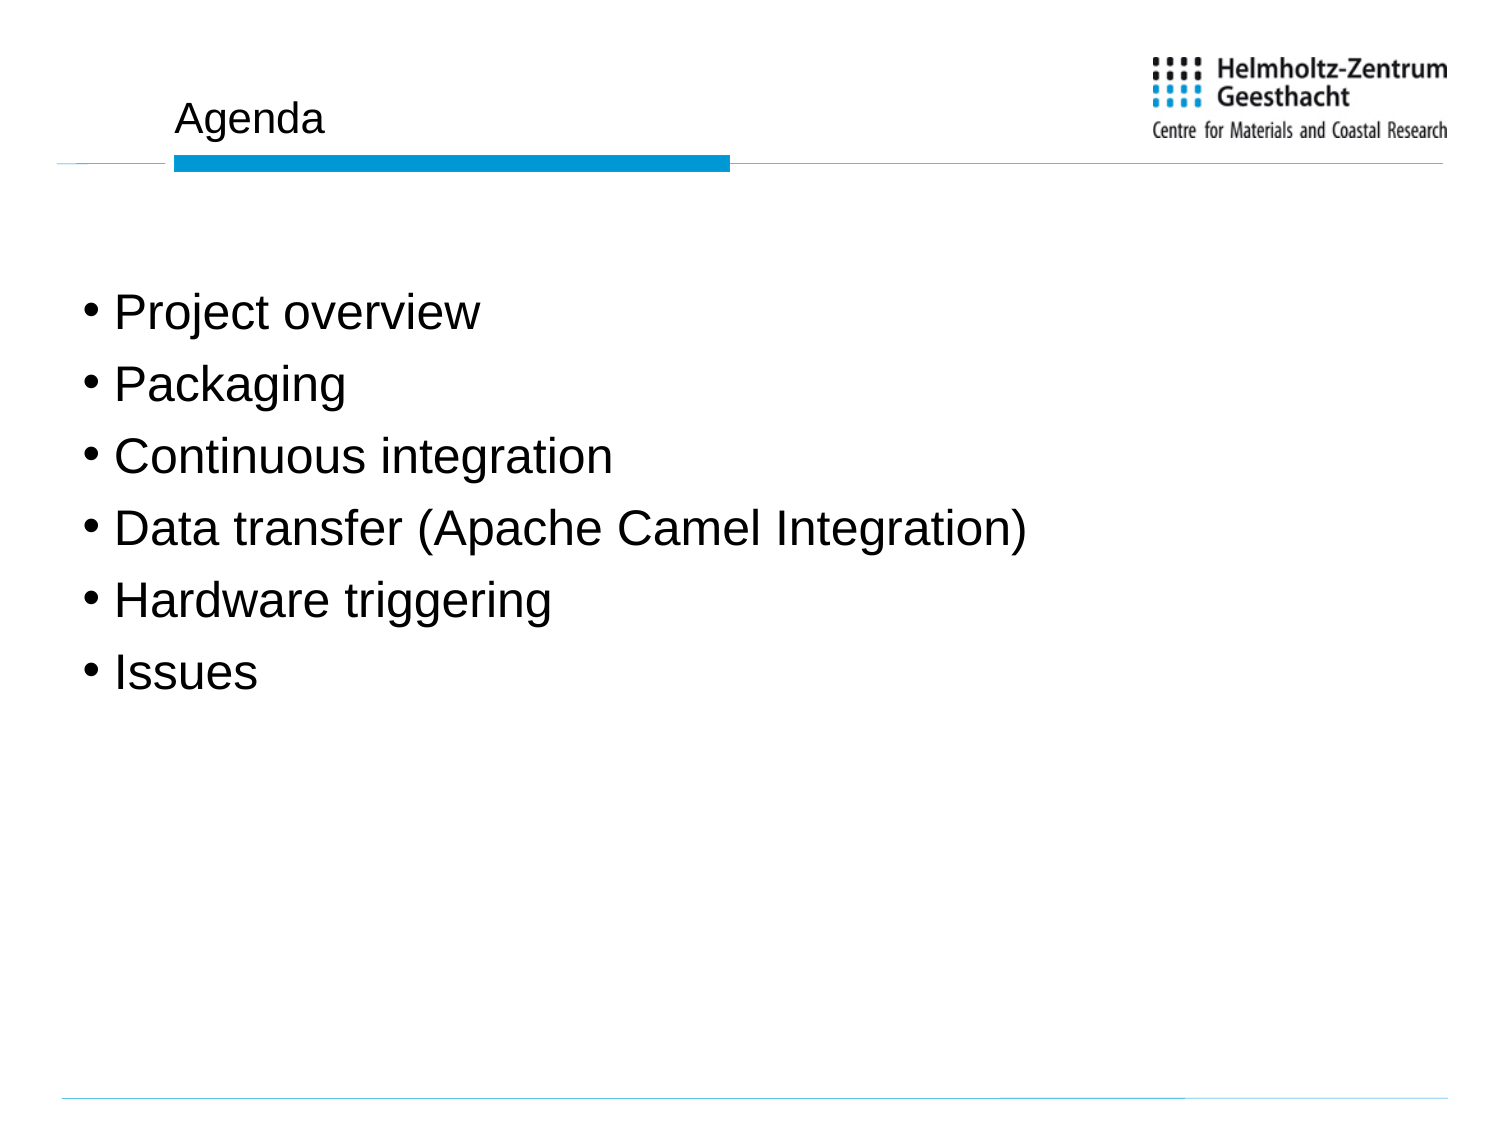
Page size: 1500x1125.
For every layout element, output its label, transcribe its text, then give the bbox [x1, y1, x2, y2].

picture [1153, 57, 1447, 138]
text_box Agenda [183, 106, 194, 121]
text_box Project overview Packaging Continuous integration Data transfer (Apache Camel Integration) Hardware triggering Issues [82, 267, 1351, 856]
text_box Agenda [174, 58, 1124, 143]
